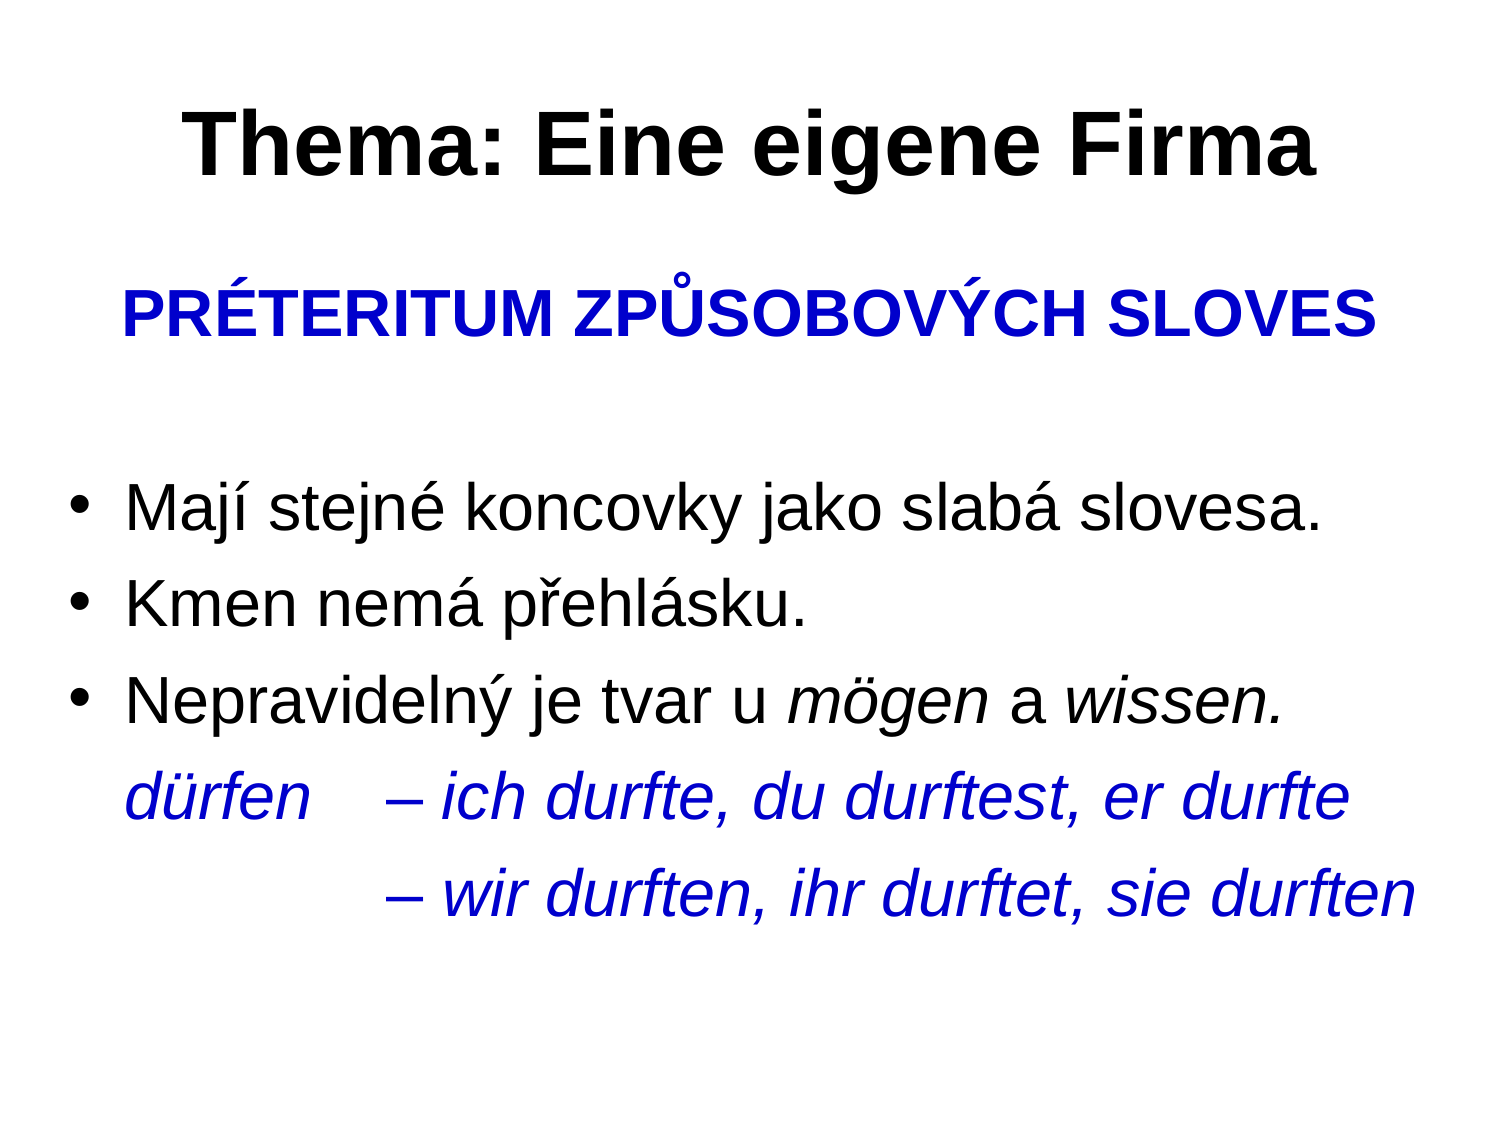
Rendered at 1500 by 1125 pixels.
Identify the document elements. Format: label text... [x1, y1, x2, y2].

title Thema: Eine eigene Firma [75, 45, 1426, 233]
list PRÉTERITUM ZPŮSOBOVÝCH SLOVES Mají stejné koncovky jako slabá slovesa. Kmen nemá přehlásku. Nepravidelný je tvar u mögen a wissen. dürfen – ich durfte, du durftest, er durfte – wir durften, ihr durftet, sie durften [53, 262, 1447, 1006]
